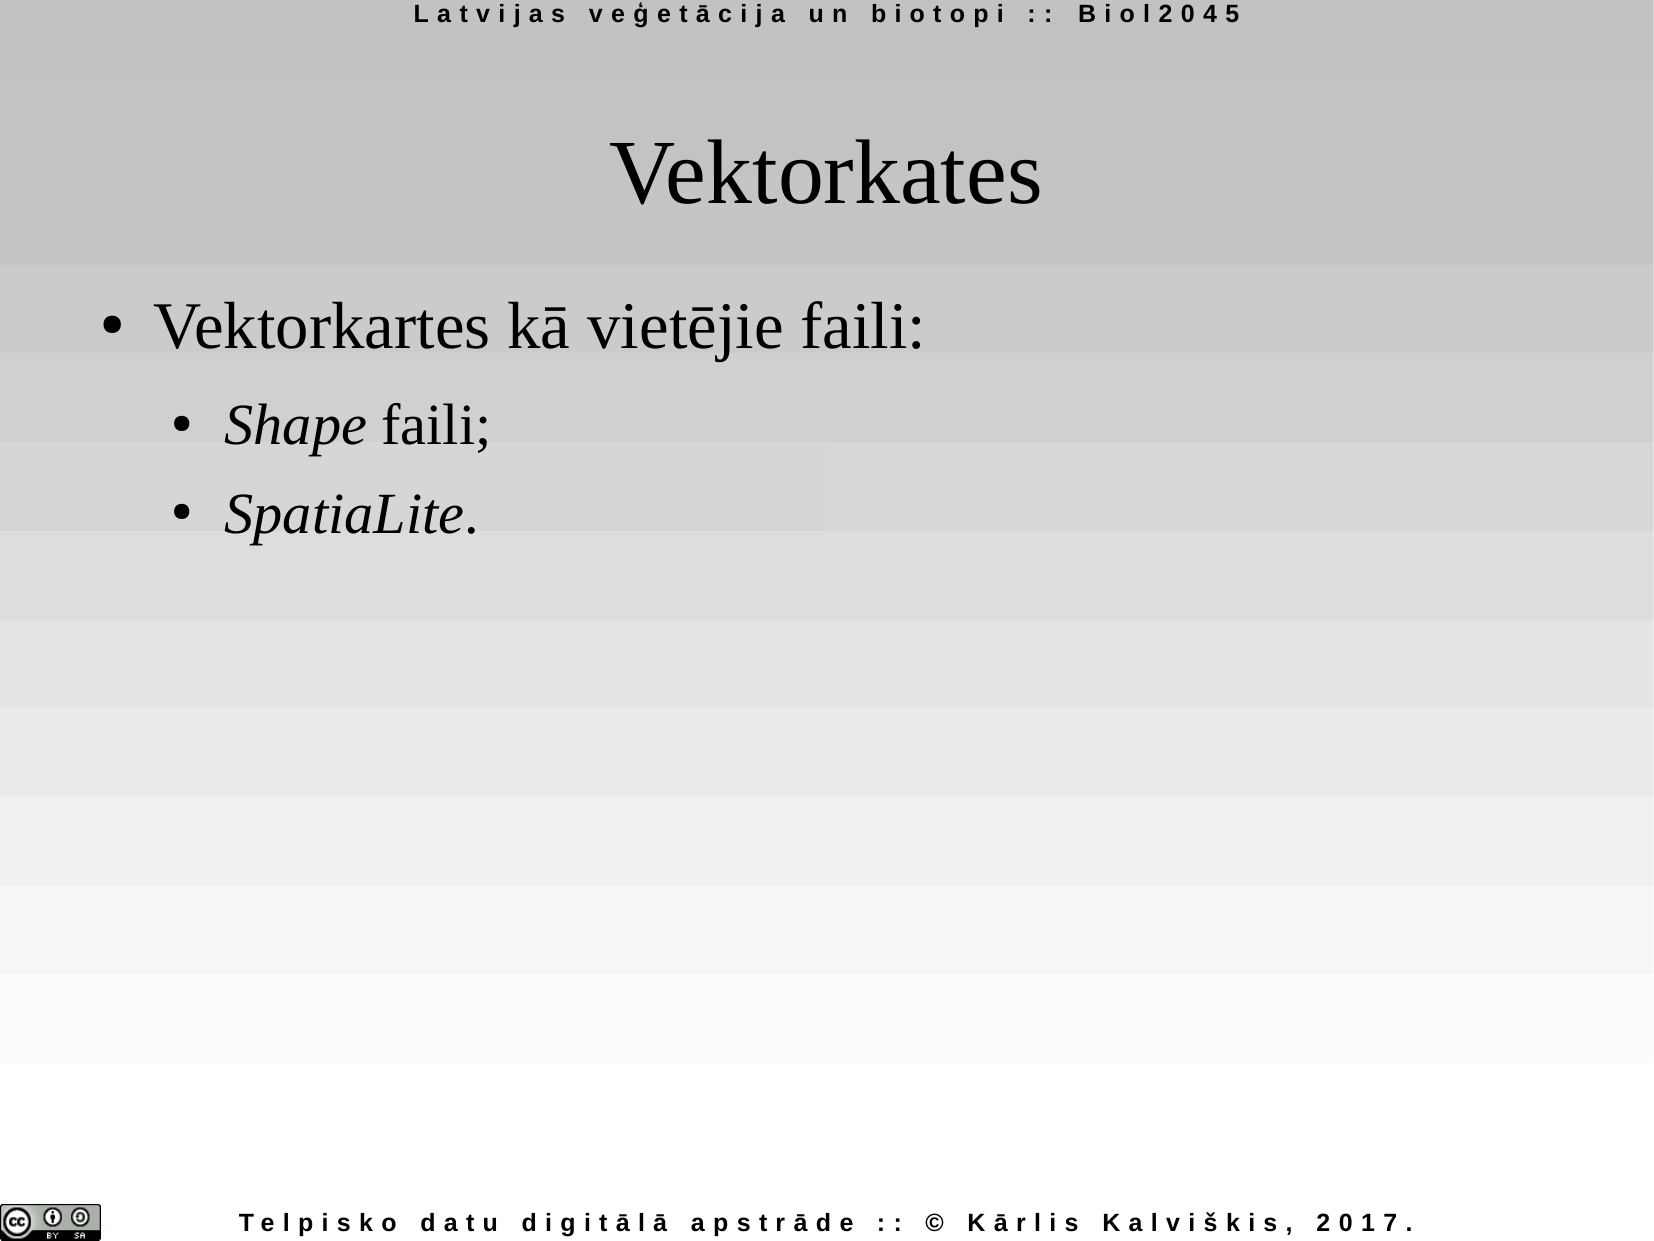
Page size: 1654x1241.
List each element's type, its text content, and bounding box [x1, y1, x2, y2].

title Vektorkates [29, 49, 1625, 296]
picture [0, 0, 1654, 1241]
list Vektorkartes kā vietējie faili: Shape faili; SpatiaLite. [82, 289, 1571, 1113]
